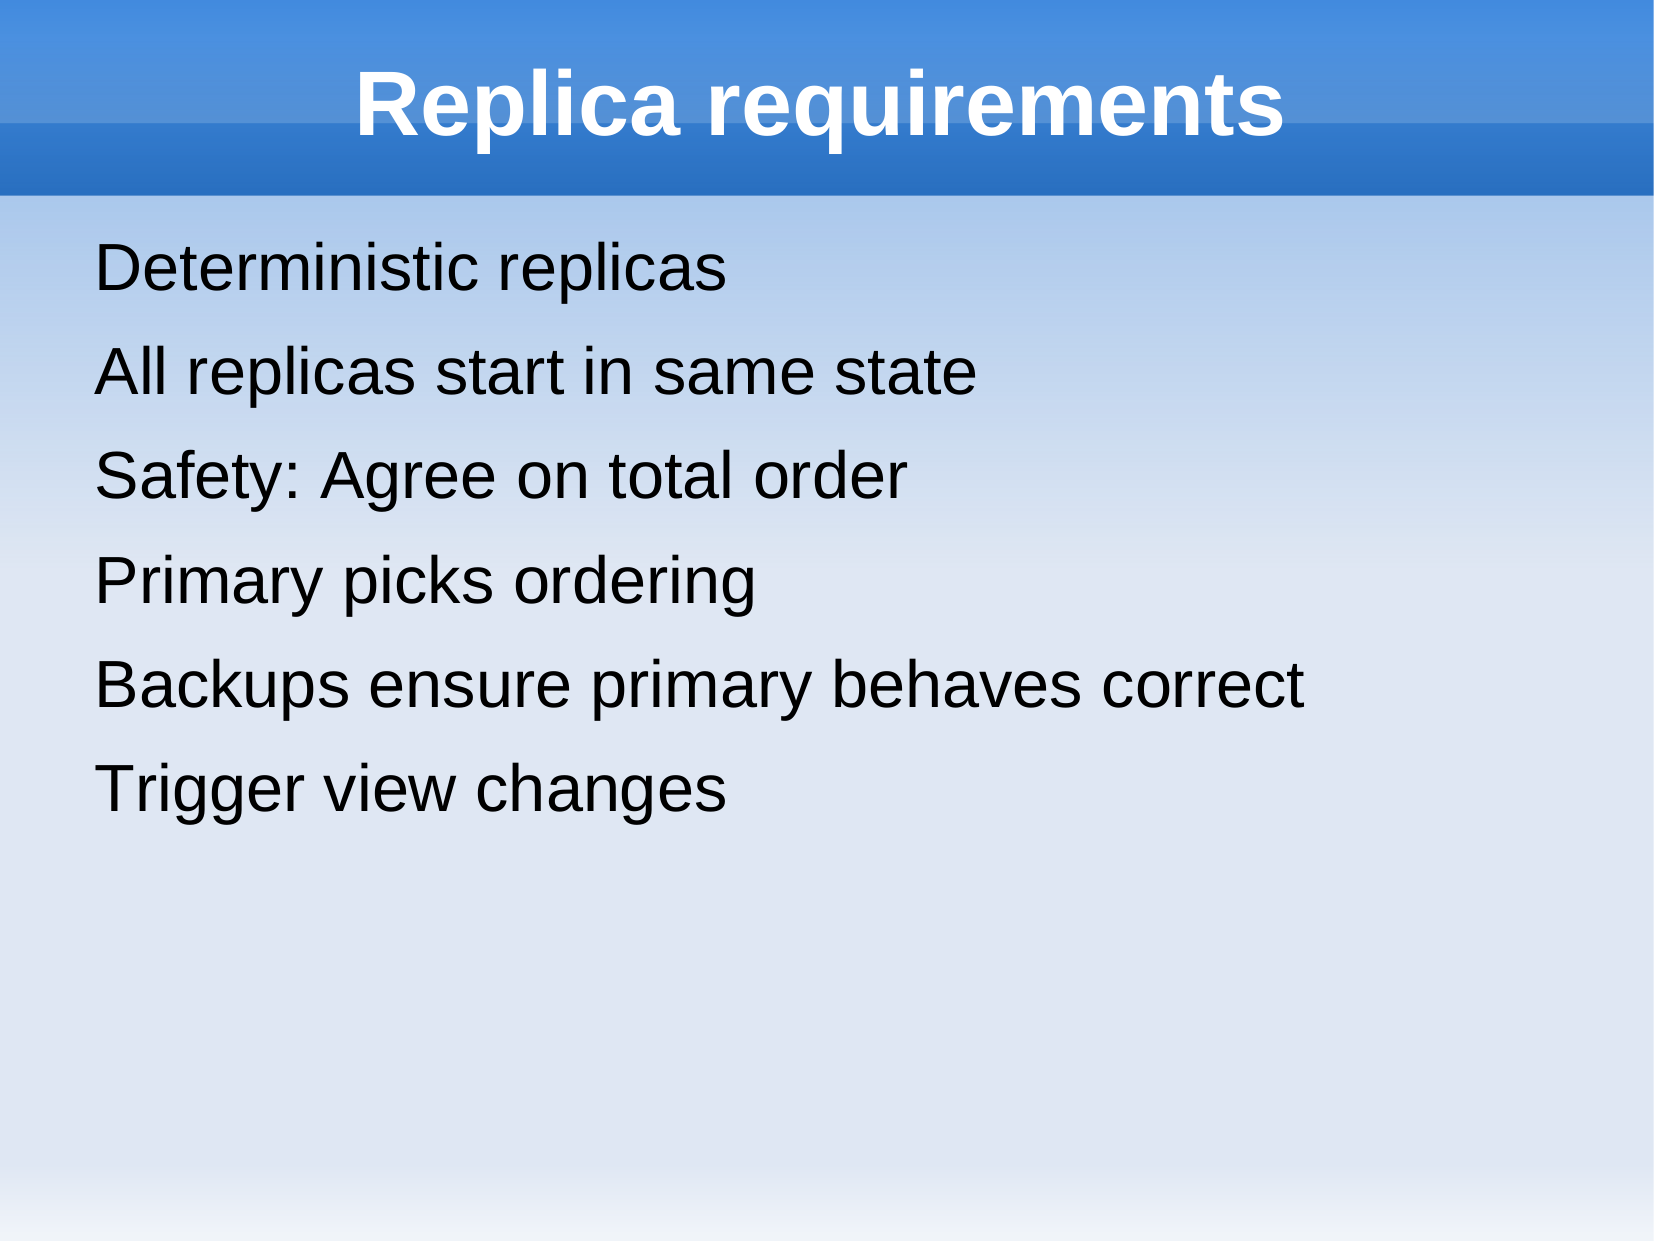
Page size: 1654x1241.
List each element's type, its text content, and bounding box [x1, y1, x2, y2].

picture [0, 0, 1654, 1241]
title Replica requirements [76, 7, 1565, 200]
list Deterministic replicas All replicas start in same state Safety: Agree on total order Primary picks ordering Backups ensure primary behaves correct Trigger view changes [76, 229, 1565, 1152]
